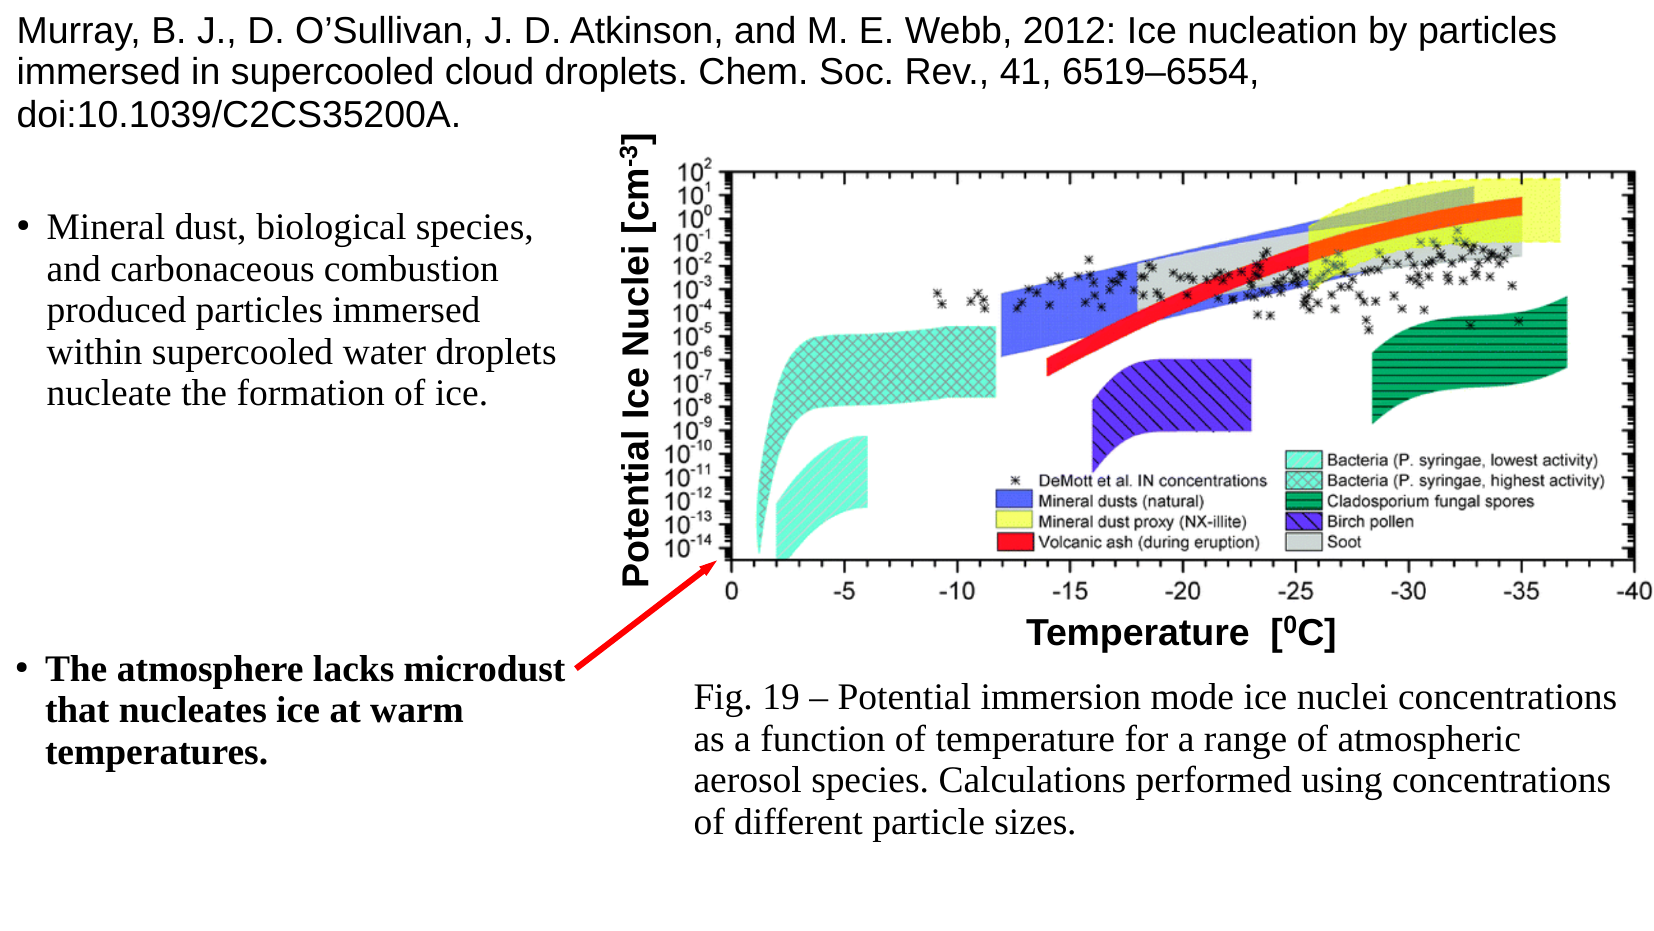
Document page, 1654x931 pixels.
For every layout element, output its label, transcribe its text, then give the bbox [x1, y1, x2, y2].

picture [611, 604, 653, 637]
text_box Murray, B. J., D. O’Sullivan, J. D. Atkinson, and M. E. Webb, 2012: Ice nucleation by particles immersed in supercooled cloud droplets. Chem. Soc. Rev., 41, 6519–6554, doi:10.1039/C2CS35200A. [2, 2, 1654, 143]
text_box Potential Ice Nuclei [cm-3] [606, 118, 664, 604]
picture [619, 149, 1653, 641]
text_box Fig. 19 – Potential immersion mode ice nuclei concentrations as a function of temperature for a range of atmospheric aerosol species. Calculations performed using concentrations of different particle sizes. [679, 669, 1652, 850]
text_box The atmosphere lacks microdust that nucleates ice at warm temperatures. [0, 640, 593, 780]
text_box Temperature [0C] [729, 603, 1634, 665]
text_box Mineral dust, biological species, and carbonaceous combustion produced particles immersed within supercooled water droplets nucleate the formation of ice. [2, 199, 585, 421]
